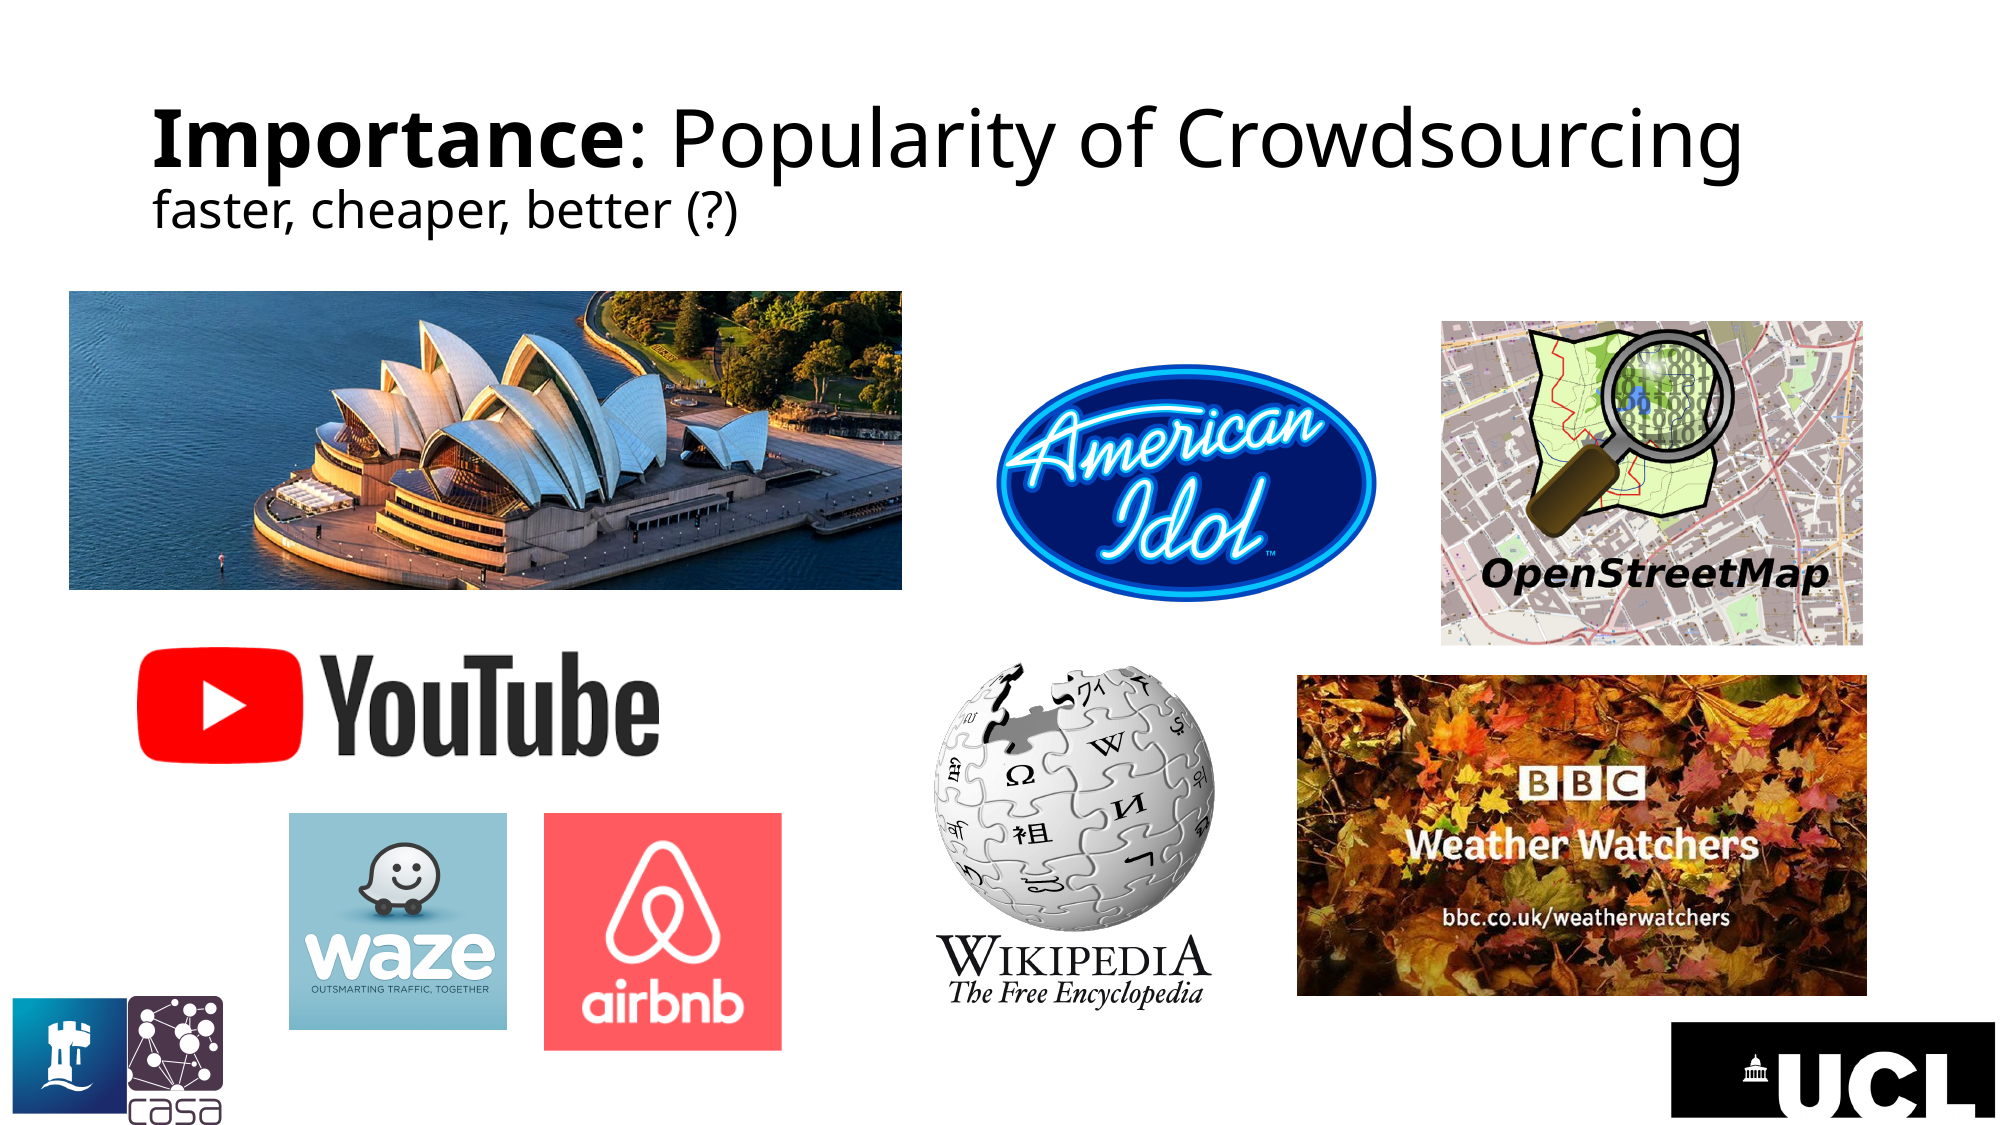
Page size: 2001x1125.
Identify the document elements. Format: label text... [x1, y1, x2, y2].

picture [289, 813, 507, 1030]
picture [984, 349, 1388, 619]
picture [1297, 675, 1867, 996]
picture [931, 660, 1218, 1011]
picture [544, 813, 783, 1052]
picture [69, 291, 902, 590]
picture [137, 647, 659, 764]
title Importance: Popularity of Crowdsourcing faster, cheaper, better (?) [137, 59, 1863, 278]
picture [1441, 322, 1863, 646]
